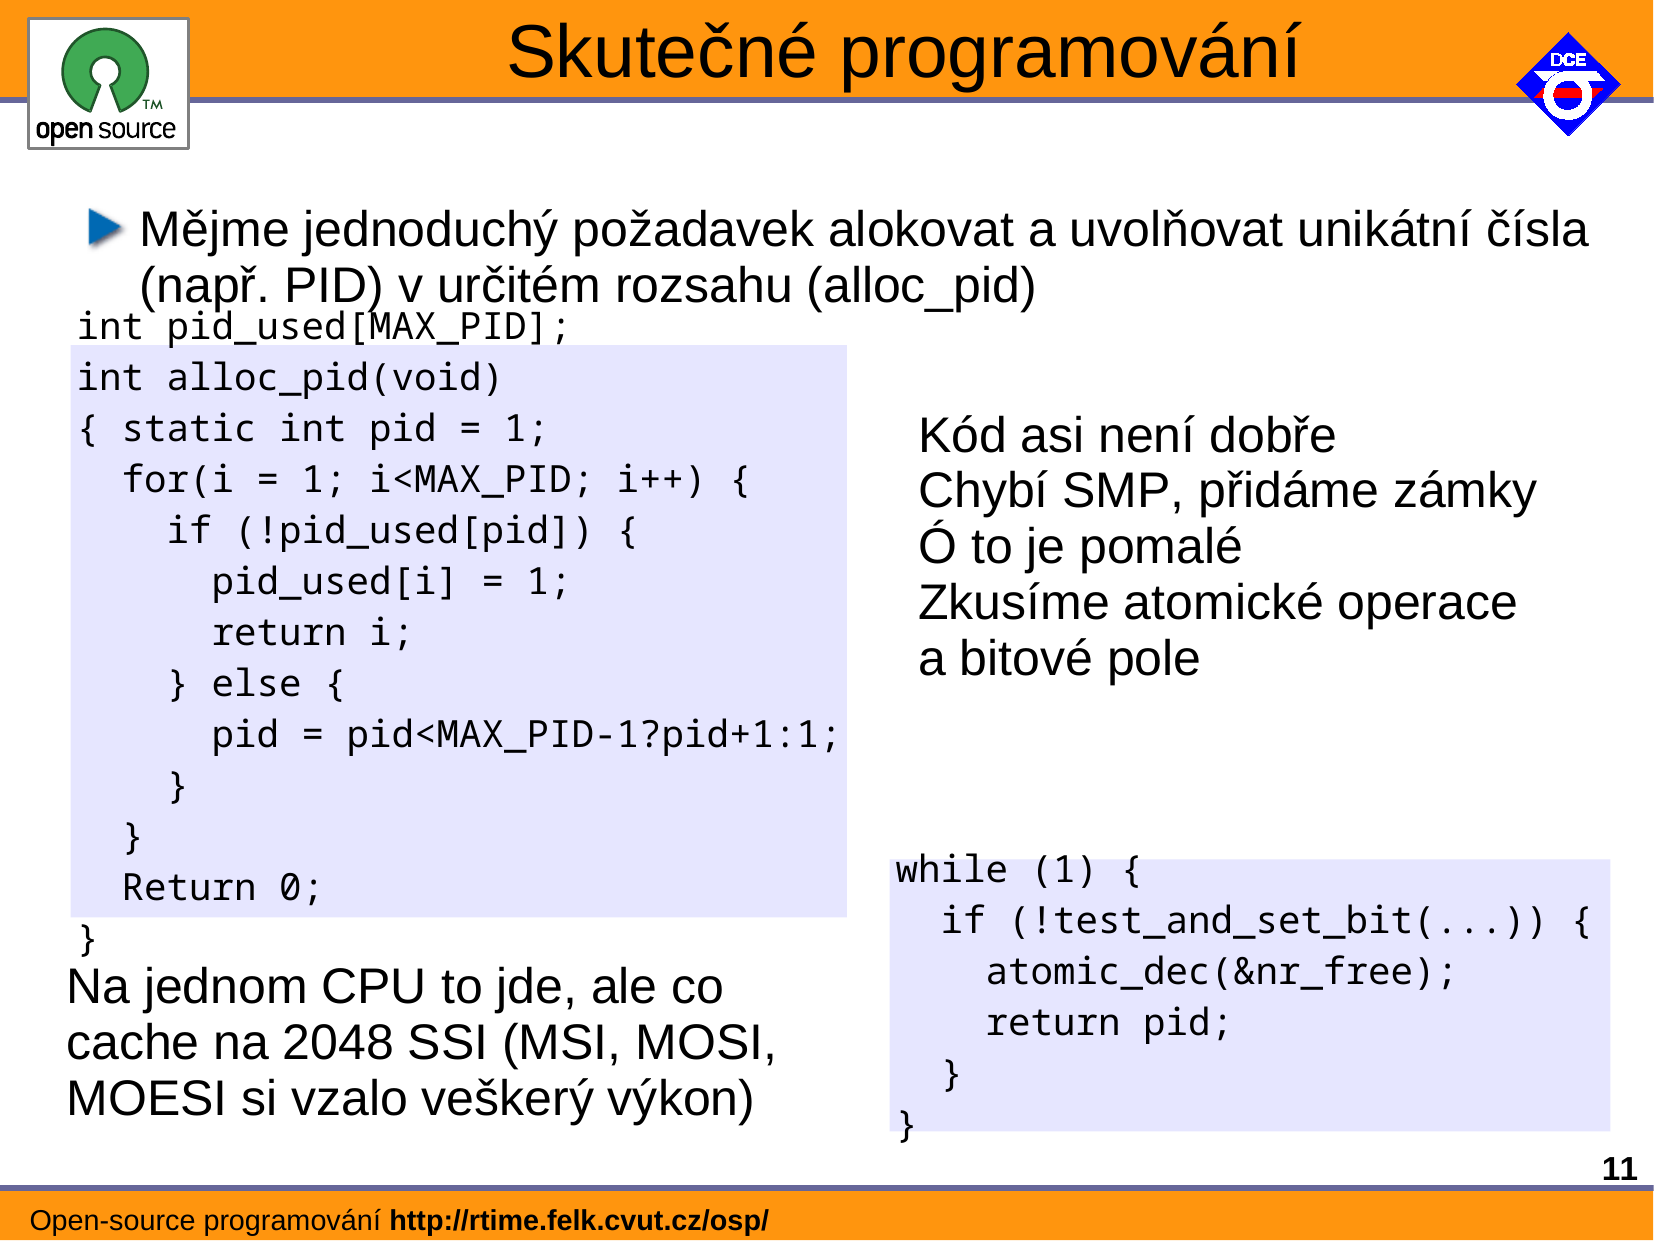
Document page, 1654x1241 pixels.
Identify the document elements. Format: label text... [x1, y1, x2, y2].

text_box int pid_used[MAX_PID]; int alloc_pid(void) { static int pid = 1; for(i = 1; i<MAX_PID; i++) { if (!pid_used[pid]) { pid_used[i] = 1; return i; } else { pid = pid<MAX_PID-1?pid+1:1; } } Return 0; } [70, 345, 847, 918]
text_box while (1) { if (!test_and_set_bit(...)) { atomic_dec(&nr_free); return pid; } } [889, 859, 1611, 1132]
title Skutečné programování [178, 4, 1631, 98]
list Mějme jednoduchý požadavek alokovat a uvolňovat unikátní čísla (např. PID) v určitém rozsahu (alloc_pid) [68, 201, 1592, 343]
text_box Na jednom CPU to jde, ale co cache na 2048 SSI (MSI, MOSI, MOESI si vzalo veškerý výkon) [60, 952, 860, 1151]
text_box Kód asi není dobře Chybí SMP, přidáme zámky Ó to je pomalé Zkusíme atomické operace a bitové pole [912, 400, 1586, 723]
